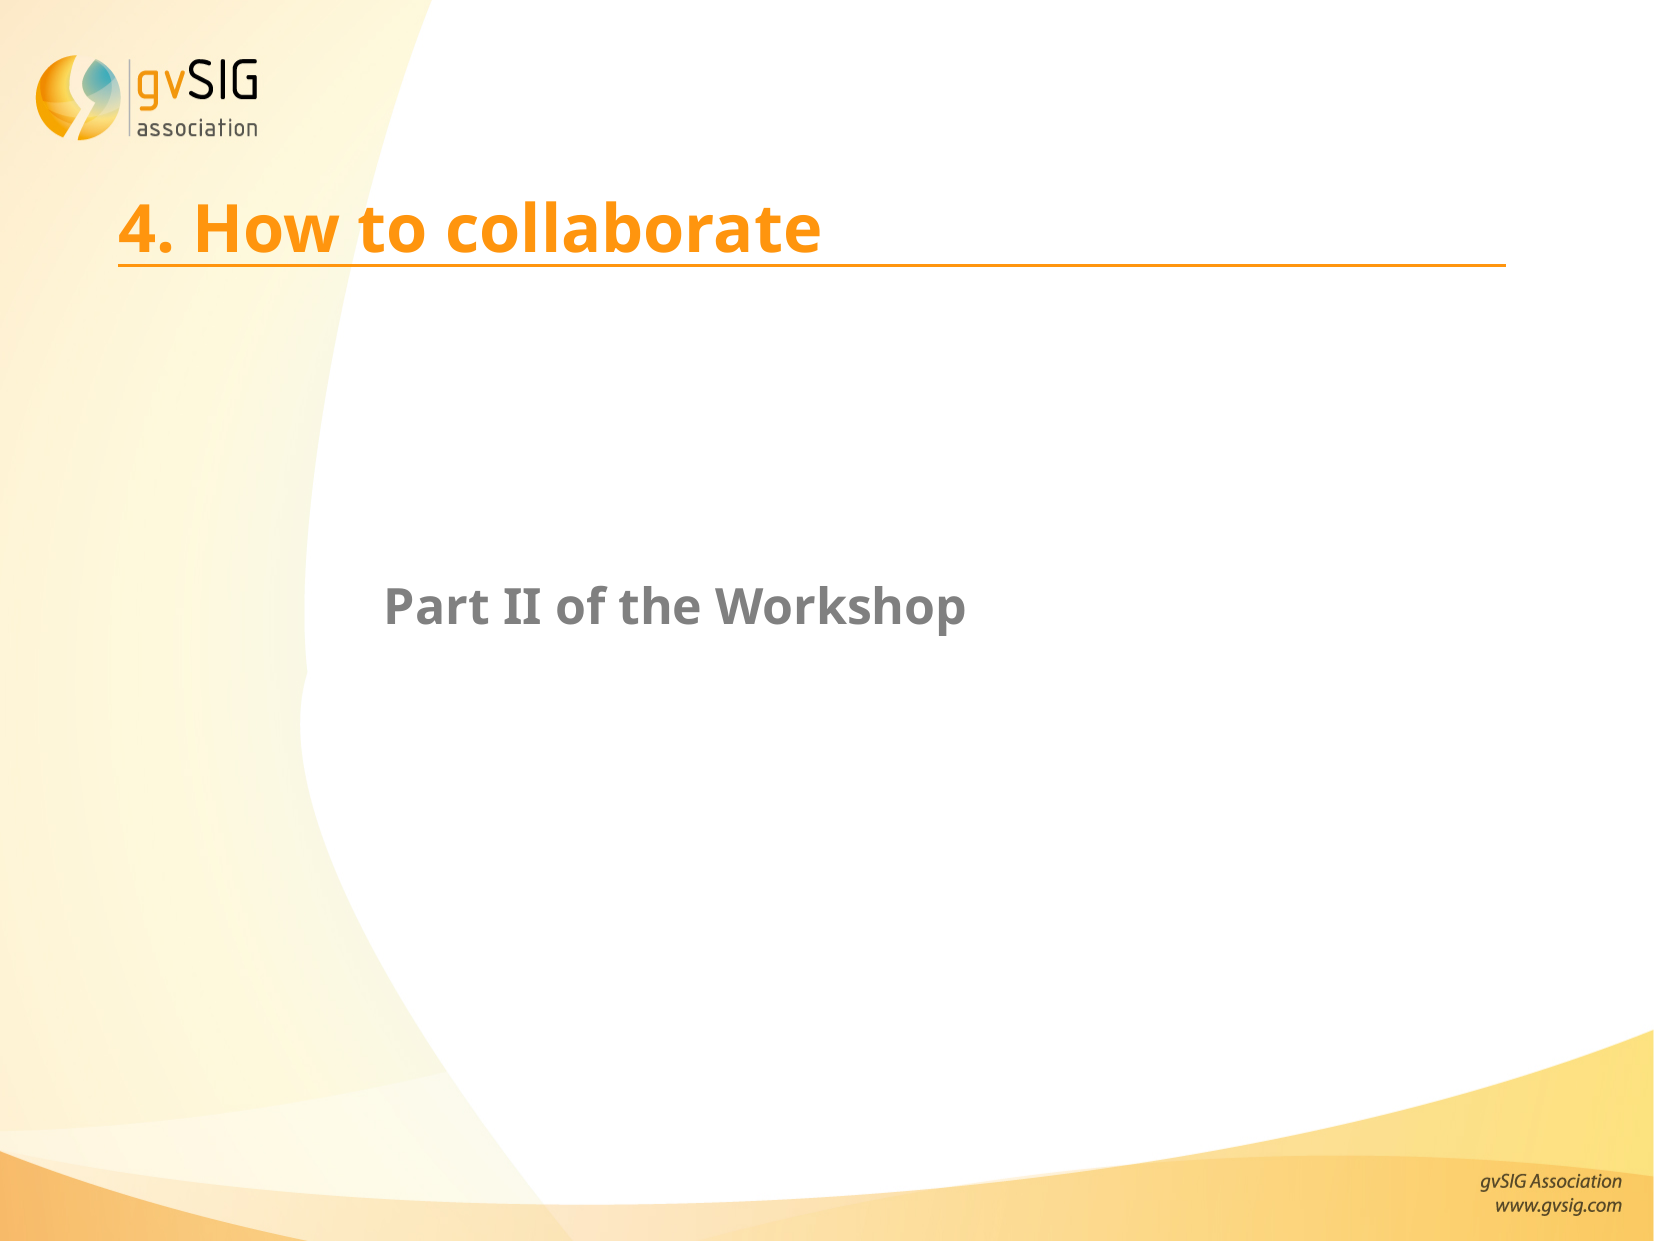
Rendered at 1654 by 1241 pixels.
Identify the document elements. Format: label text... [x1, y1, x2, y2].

title Part II of the Workshop [383, 561, 1270, 650]
title 4. How to collaborate [118, 177, 1607, 276]
picture [0, 0, 1654, 1241]
